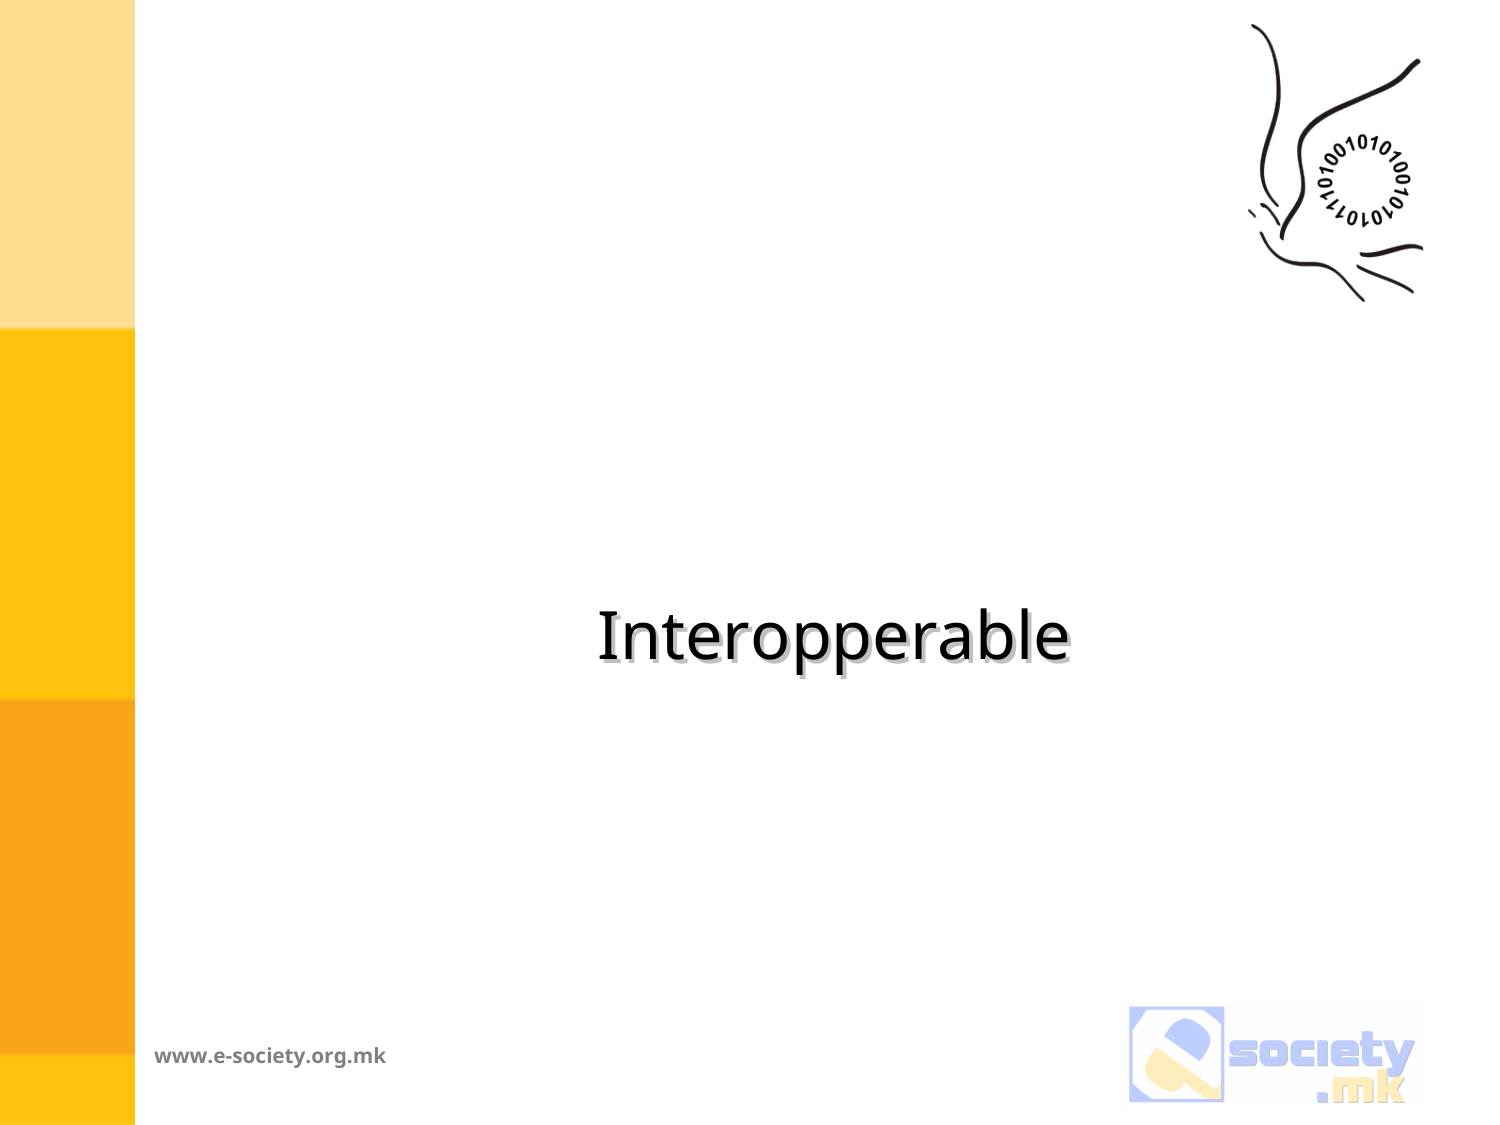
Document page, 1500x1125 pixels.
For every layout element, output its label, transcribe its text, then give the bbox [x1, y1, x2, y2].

subtitle Interopperable [169, 262, 1425, 1006]
picture [1248, 24, 1424, 262]
picture [0, 0, 135, 1125]
